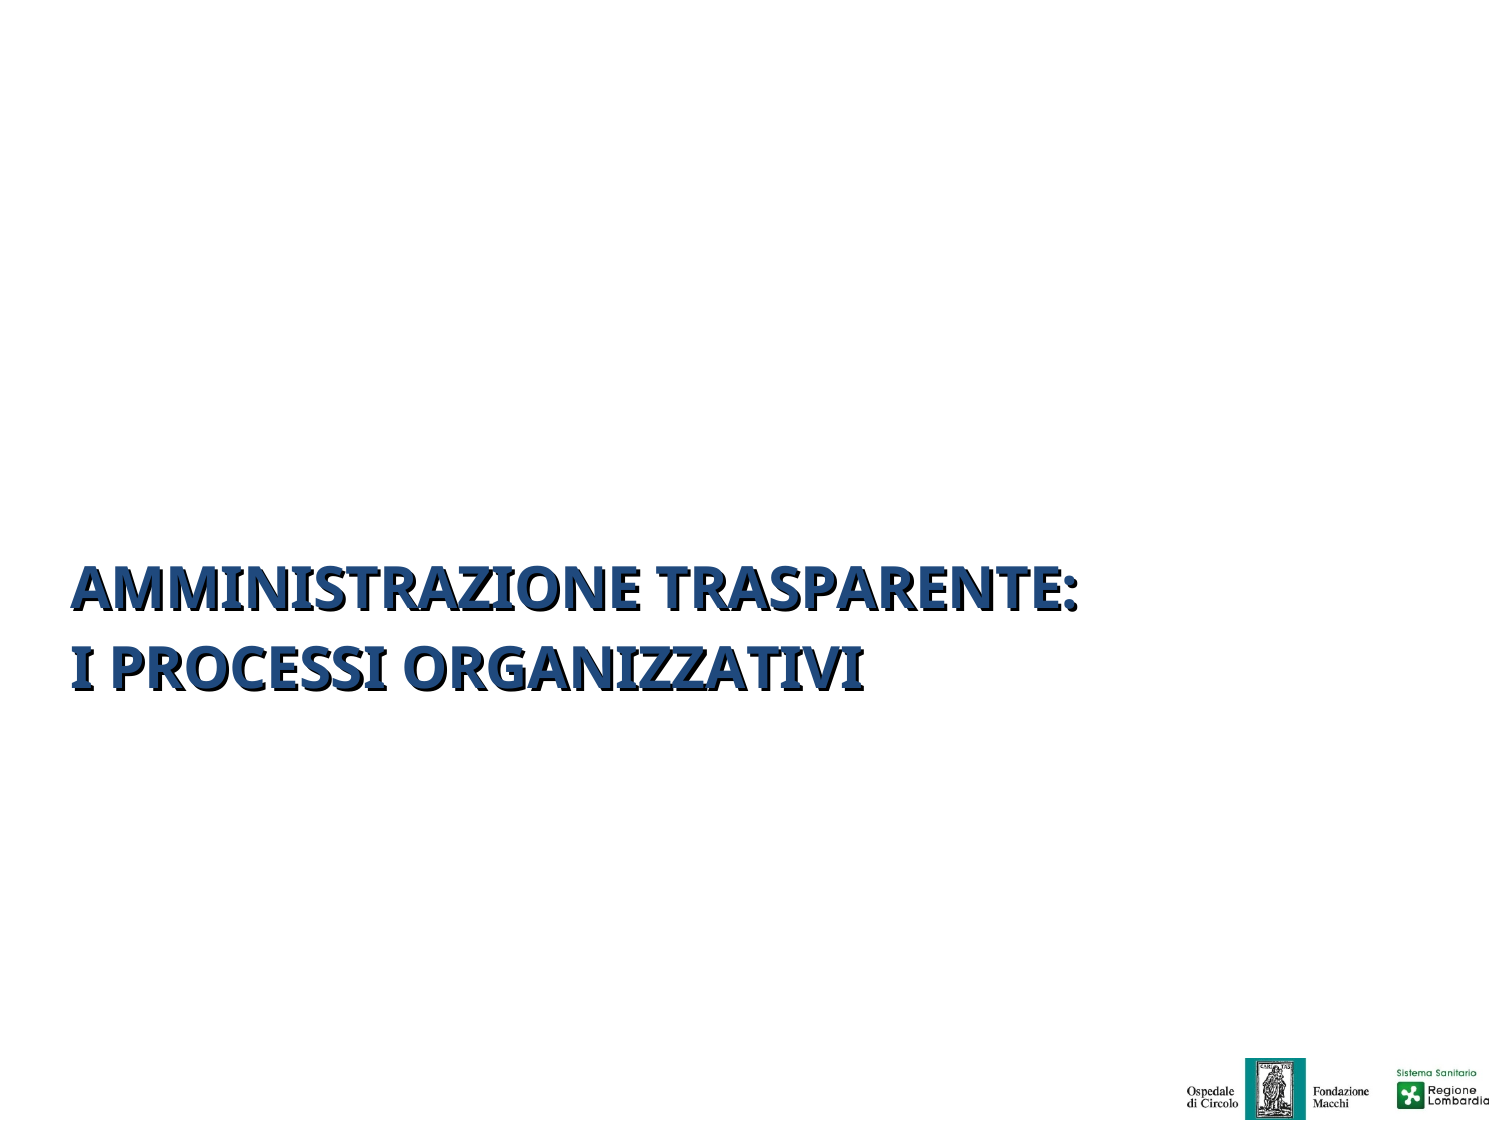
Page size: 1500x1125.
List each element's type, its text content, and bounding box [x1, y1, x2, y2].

picture [1187, 1058, 1489, 1120]
list AMMINISTRAZIONE TRASPARENTE: I PROCESSI ORGANIZZATIVI [70, 257, 1421, 1001]
